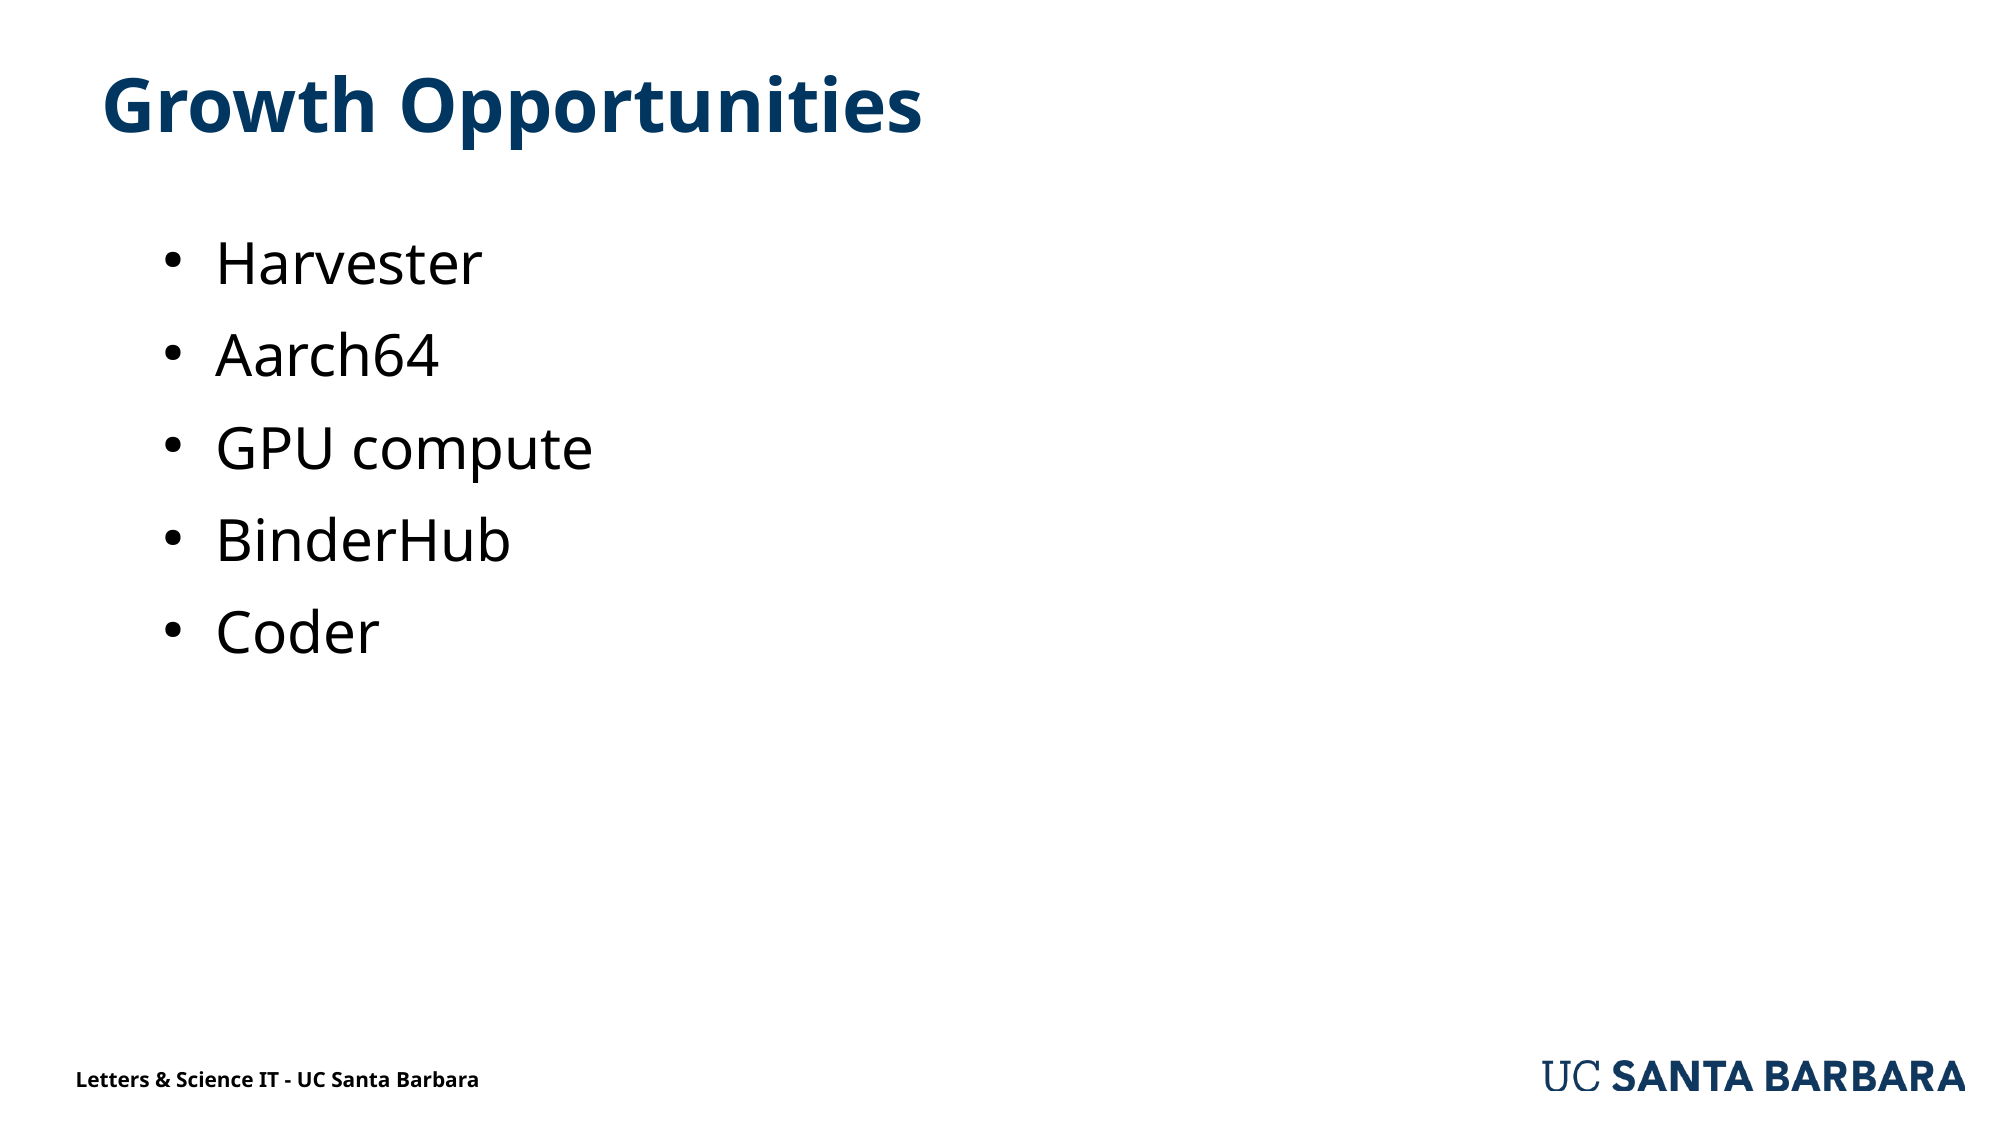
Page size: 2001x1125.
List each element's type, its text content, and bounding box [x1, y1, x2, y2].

title Growth Opportunities [86, 59, 1914, 158]
list Harvester Aarch64 GPU compute BinderHub Coder [129, 226, 1879, 941]
